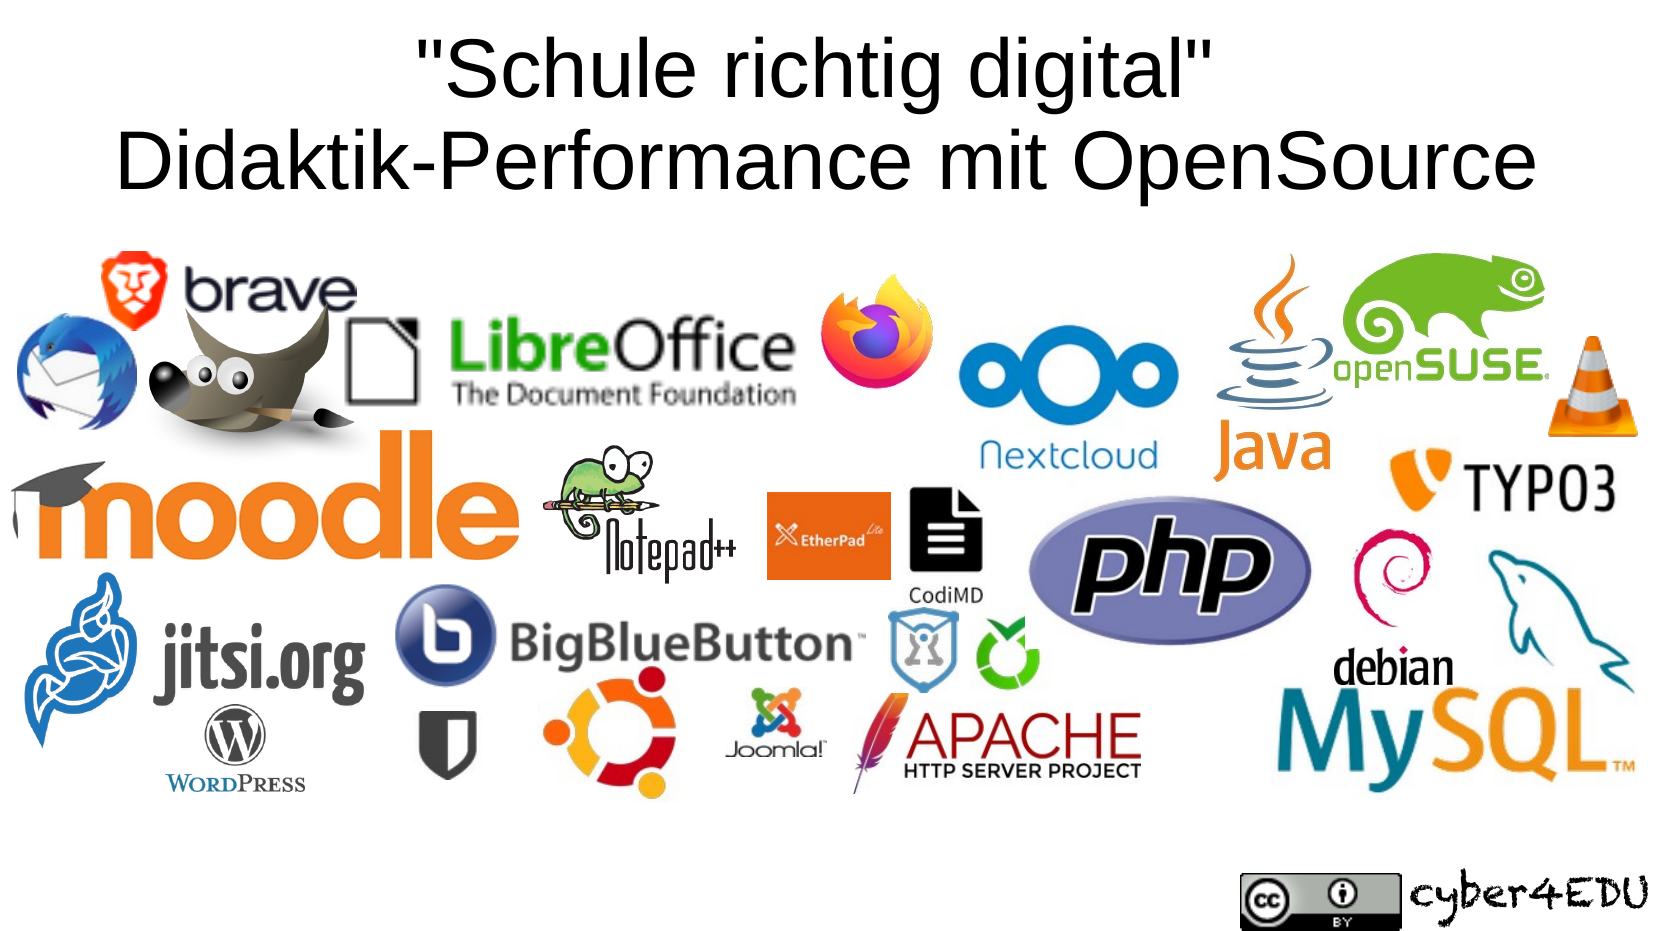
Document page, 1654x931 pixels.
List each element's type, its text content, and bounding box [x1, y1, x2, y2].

picture [1410, 868, 1648, 928]
title "Schule richtig digital" Didaktik-Performance mit OpenSource [82, 21, 1571, 208]
picture [1240, 873, 1402, 931]
picture [394, 253, 1654, 804]
picture [814, 274, 938, 390]
picture [413, 711, 482, 780]
text_box cyber4EDU Ralf & Micha [11, 6, 1641, 139]
picture [11, 251, 806, 792]
